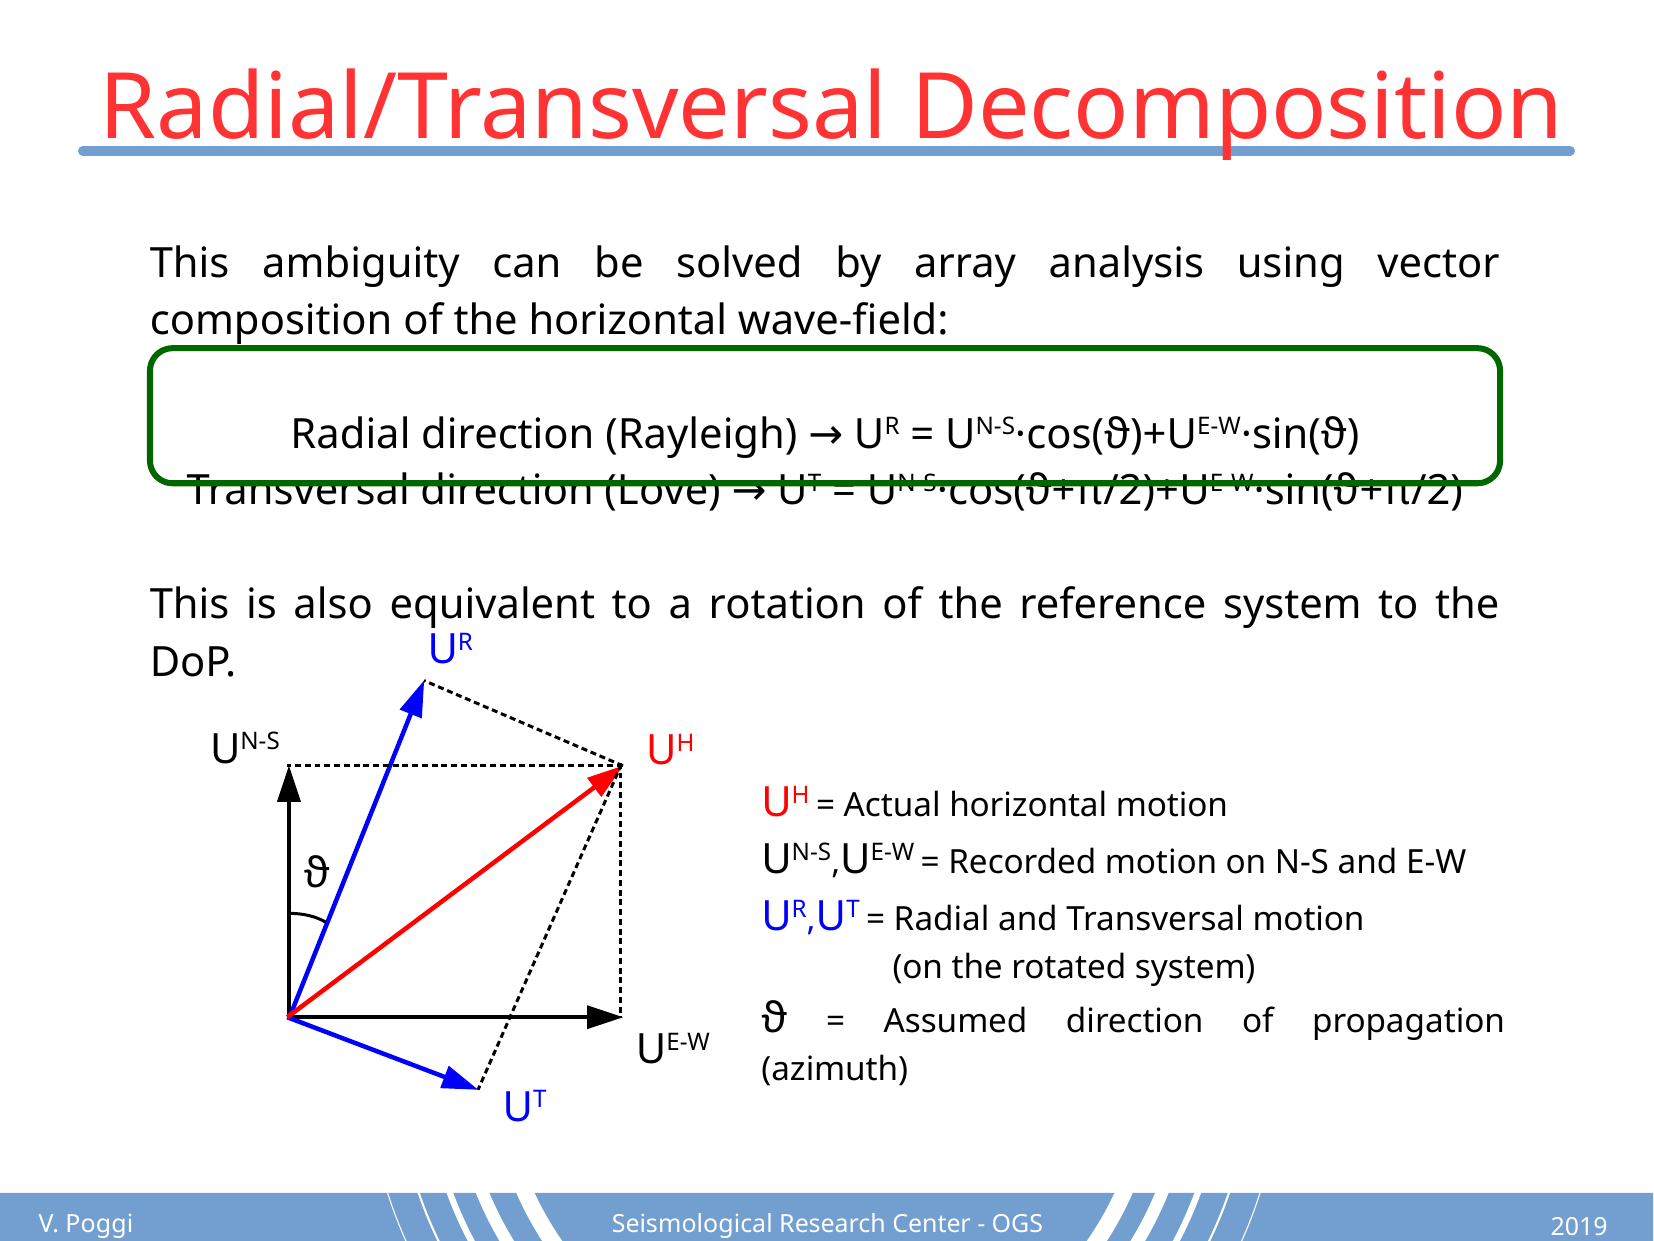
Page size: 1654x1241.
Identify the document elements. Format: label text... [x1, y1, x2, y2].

text_box UT [487, 1068, 587, 1138]
text_box UN-S [195, 711, 306, 781]
text_box UE-W [621, 1011, 733, 1081]
text_box UR [412, 611, 511, 681]
text_box Radial/Transversal Decomposition [90, 33, 1576, 155]
text_box UH [631, 712, 710, 782]
text_box UH = Actual horizontal motion UN-S,UE-W = Recorded motion on N-S and E-W UR,UT = Radial and Transversal motion (on the rotated system) ϑ = Assumed direction of propagation (azimuth) [746, 764, 1521, 1040]
text_box This ambiguity can be solved by array analysis using vector composition of the horizontal wave-field: Radial direction (Rayleigh) → UR = UN-S·cos(ϑ)+UE-W·sin(ϑ) Transversal direction (Love) → UT = UN-S·cos(ϑ+π/2)+UE-W·sin(ϑ+π/2) This is also equivalent to a rotation of the reference system to the DoP. [135, 224, 1516, 576]
text_box ϑ [288, 835, 346, 905]
